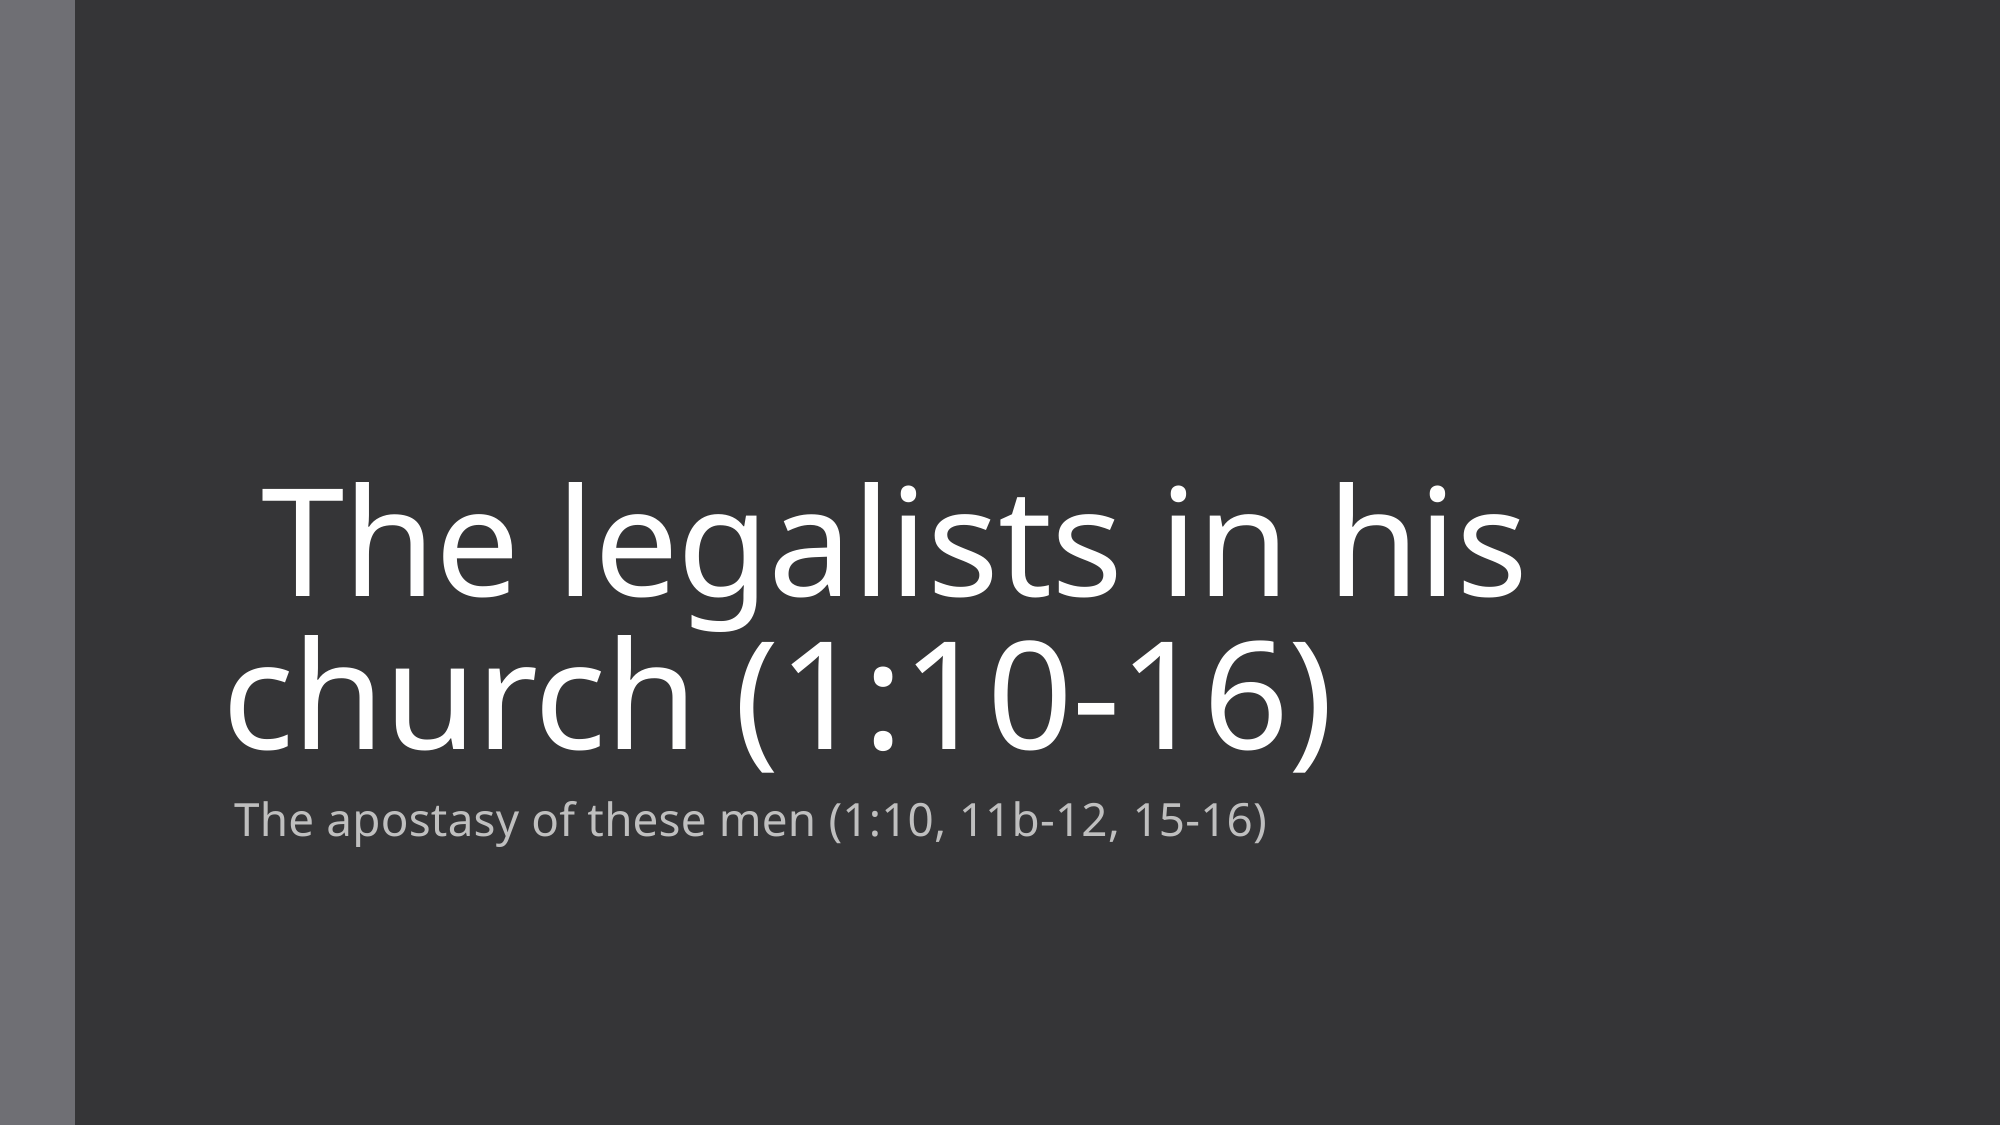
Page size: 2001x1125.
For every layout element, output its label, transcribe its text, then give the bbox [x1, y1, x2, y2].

subtitle The apostasy of these men (1:10, 11b-12, 15-16) [206, 787, 1752, 1066]
title The legalists in his church (1:10-16) [206, 124, 1752, 787]
